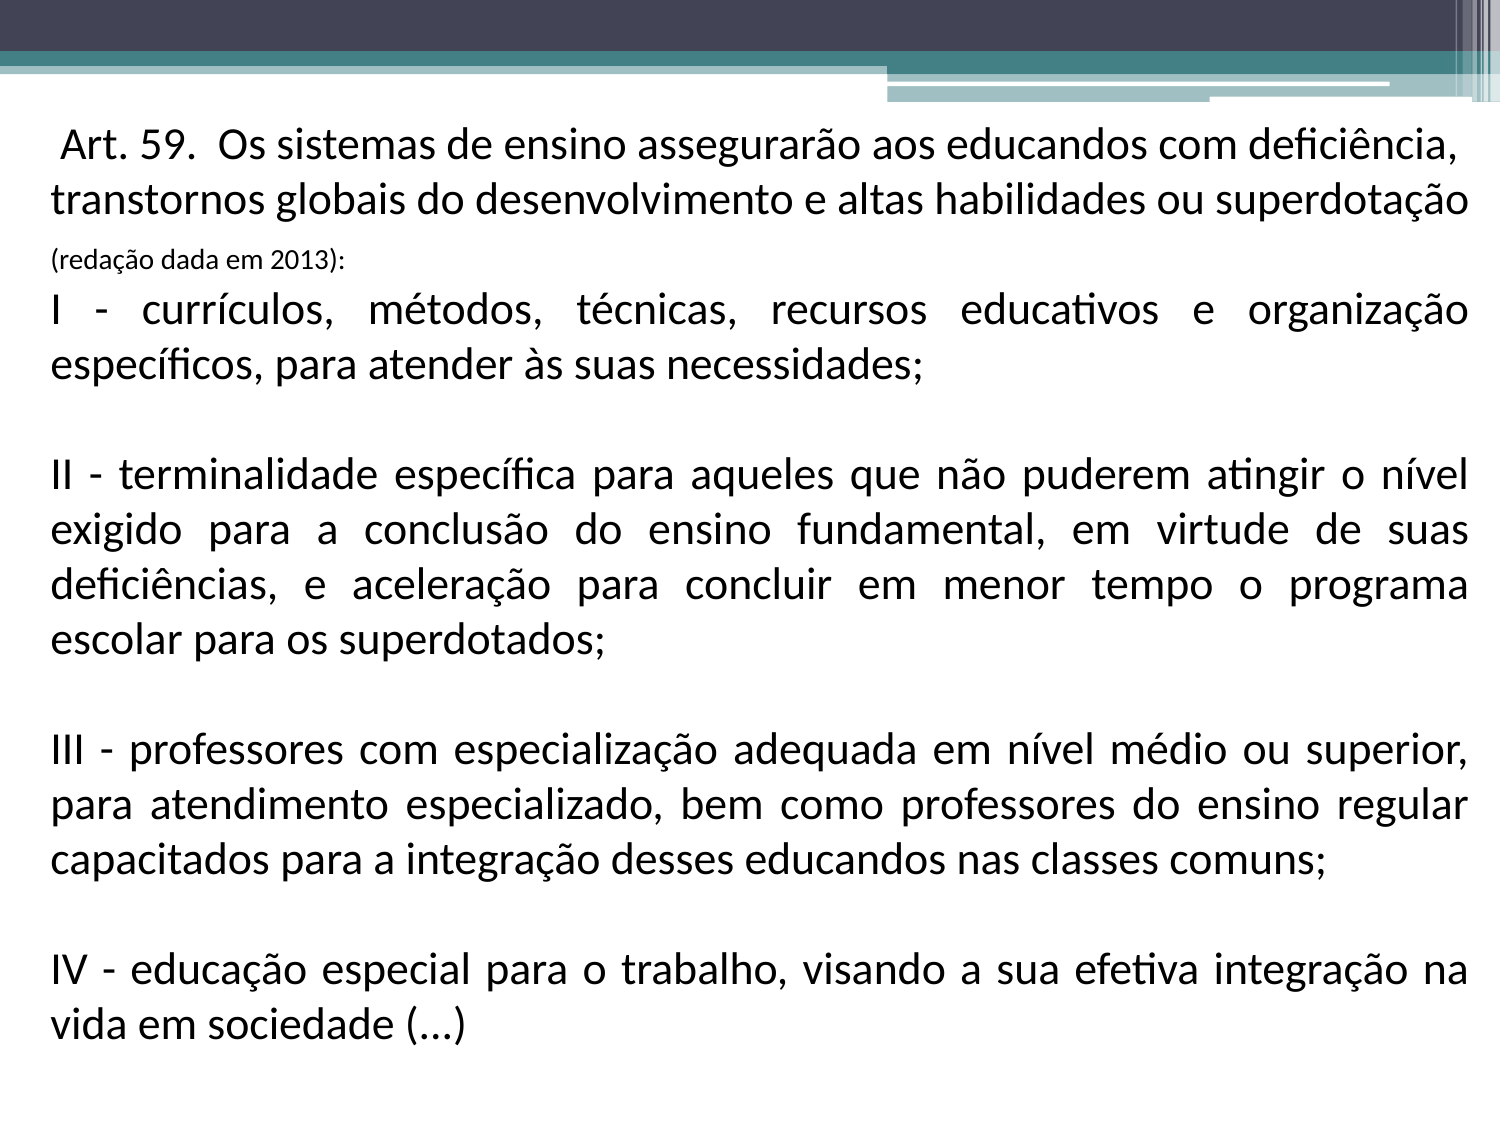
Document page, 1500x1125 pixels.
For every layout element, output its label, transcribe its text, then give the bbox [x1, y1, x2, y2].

text_box Art. 59. Os sistemas de ensino assegurarão aos educandos com deficiência, transtornos globais do desenvolvimento e altas habilidades ou superdotação (redação dada em 2013): I - currículos, métodos, técnicas, recursos educativos e organização específicos, para atender às suas necessidades; II - terminalidade específica para aqueles que não puderem atingir o nível exigido para a conclusão do ensino fundamental, em virtude de suas deficiências, e aceleração para concluir em menor tempo o programa escolar para os superdotados; III - professores com especialização adequada em nível médio ou superior, para atendimento especializado, bem como professores do ensino regular capacitados para a integração desses educandos nas classes comuns; IV - educação especial para o trabalho, visando a sua efetiva integração na vida em sociedade (...) [35, 106, 1488, 1125]
